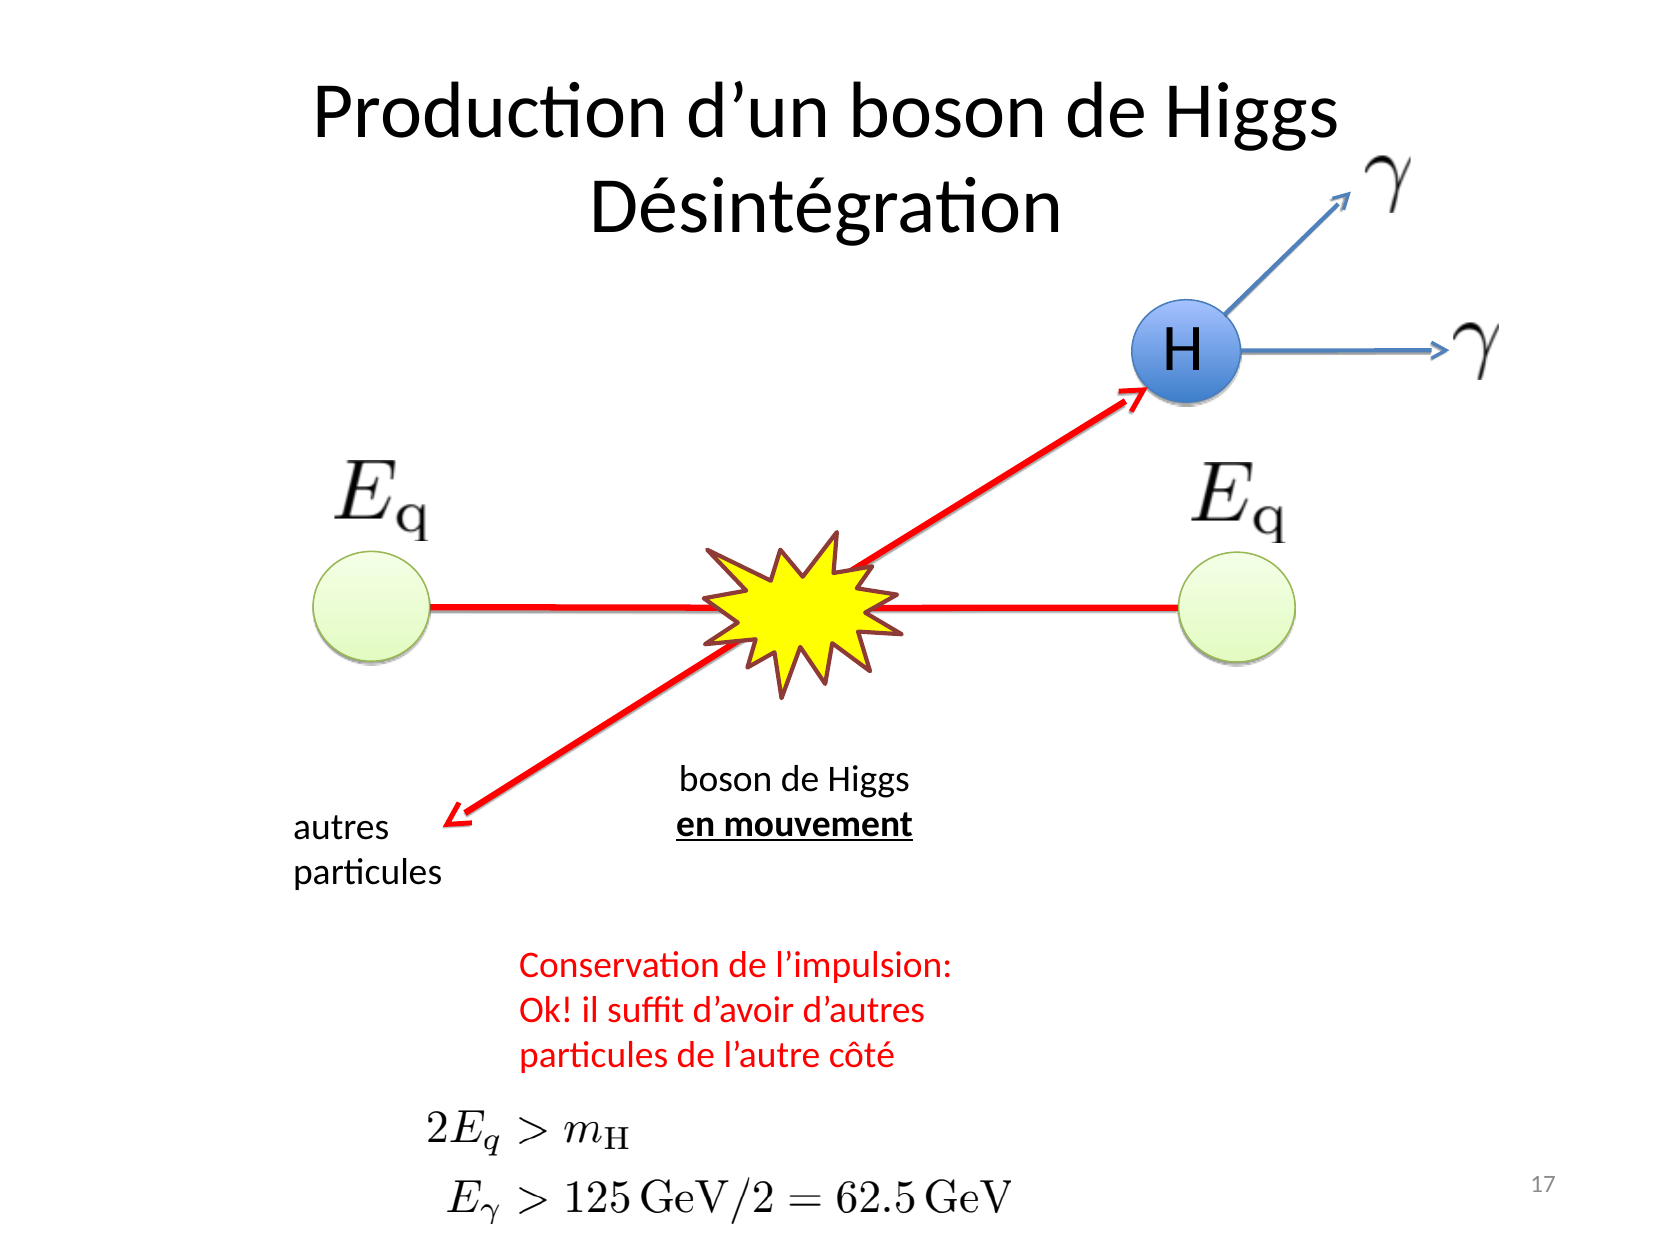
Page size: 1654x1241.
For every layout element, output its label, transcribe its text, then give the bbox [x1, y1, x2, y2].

text_box [1153, 392, 1219, 403]
picture [1191, 462, 1286, 543]
text_box [703, 532, 902, 699]
text_box [1221, 311, 1241, 391]
text_box H [1147, 296, 1221, 392]
text_box boson de Higgs en mouvement [627, 746, 962, 852]
text_box [1178, 552, 1296, 663]
picture [1452, 321, 1499, 380]
text_box [313, 551, 430, 662]
title Production d’un boson de Higgs Désintégration [82, 49, 1571, 257]
text_box autres particules [278, 794, 505, 900]
text_box Conservation de l’impulsion: Ok! il suffit d’avoir d’autres particules de l’autre côté [504, 933, 1075, 1128]
text_box [1131, 315, 1147, 387]
picture [428, 1110, 1011, 1224]
picture [1364, 154, 1411, 213]
picture [334, 460, 429, 541]
slide_number <numéro> [1185, 1149, 1571, 1216]
